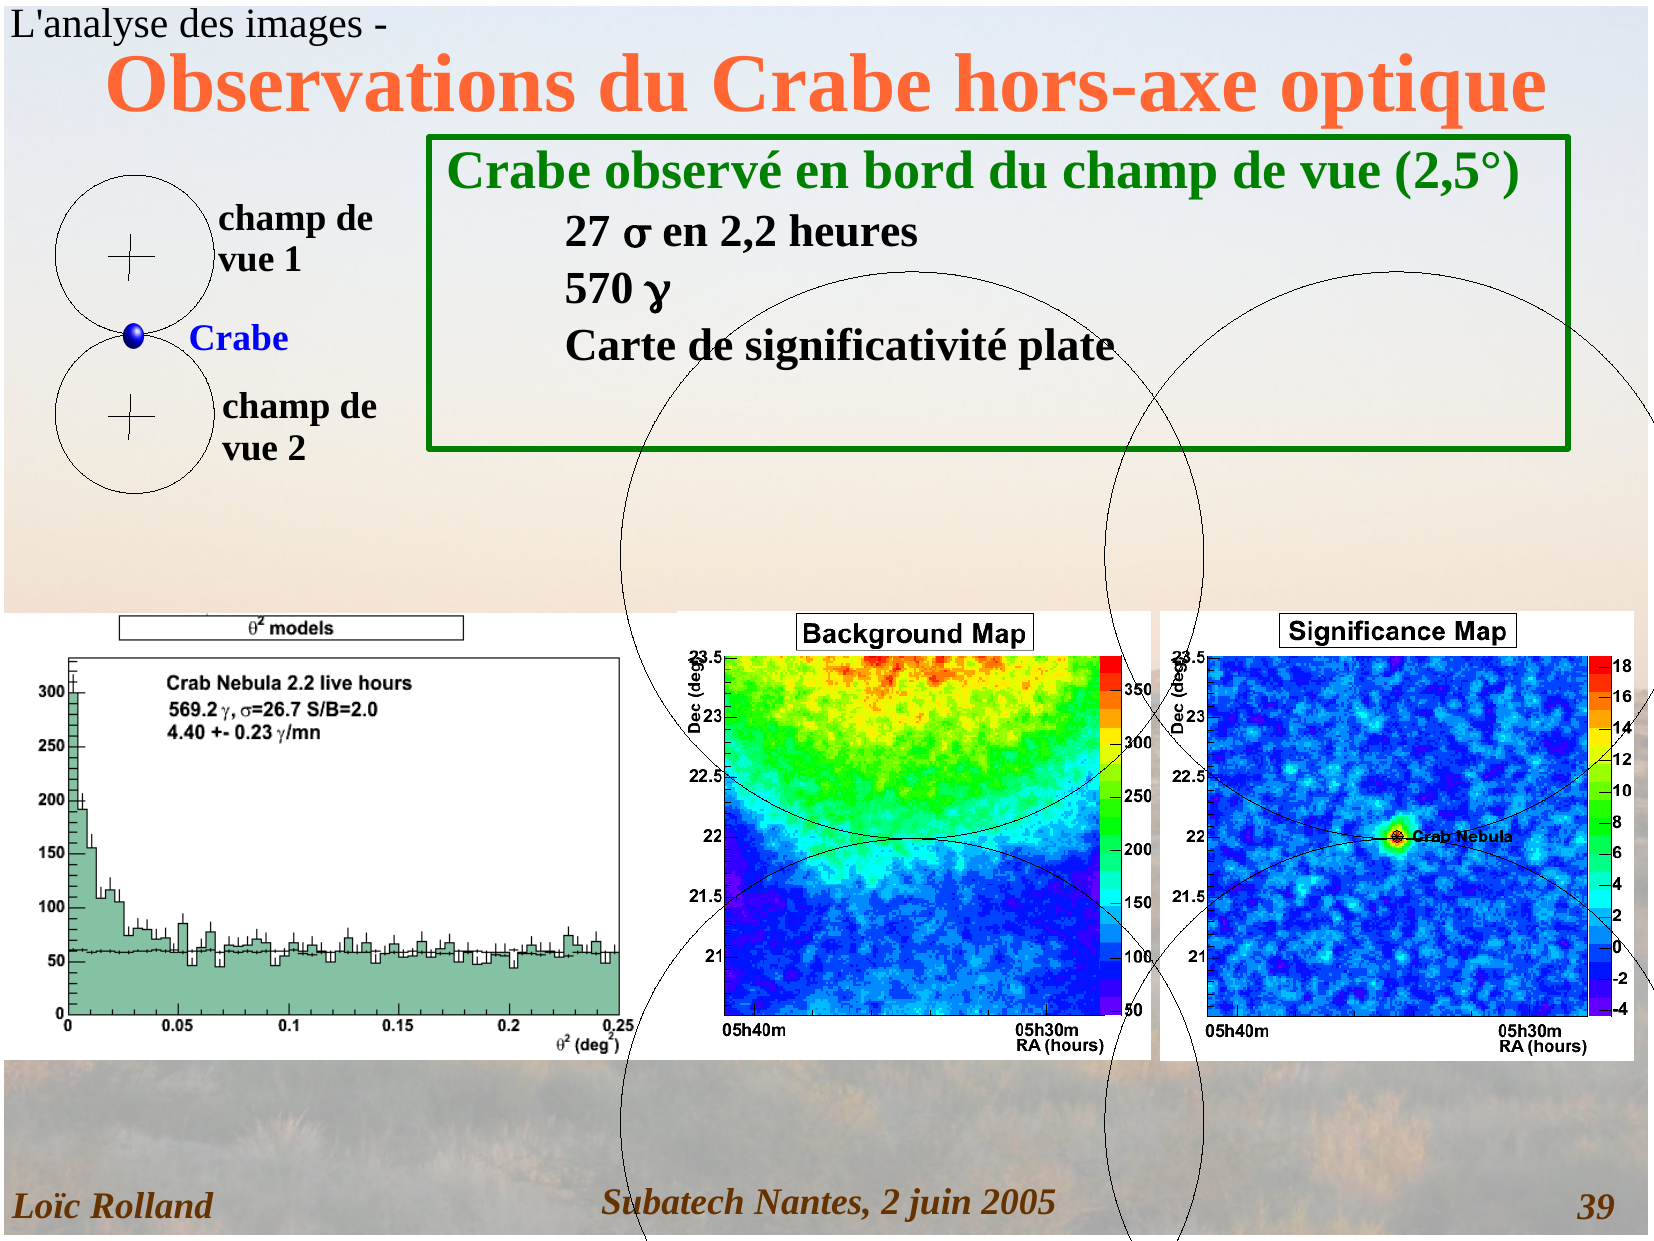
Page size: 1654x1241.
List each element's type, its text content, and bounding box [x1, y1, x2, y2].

text_box L'analyse des images - [0, 0, 1654, 59]
list Crabe observé en bord du champ de vue (2,5°) 27  en 2,2 heures 570  Carte de significativité plate [428, 137, 1568, 449]
text_box champ de vue 2 [222, 385, 378, 499]
picture [0, 146, 1648, 1235]
text_box champ de vue 1 [218, 196, 384, 310]
text_box Crabe [188, 316, 289, 374]
title Observations du Crabe hors-axe optique [0, 59, 1654, 146]
